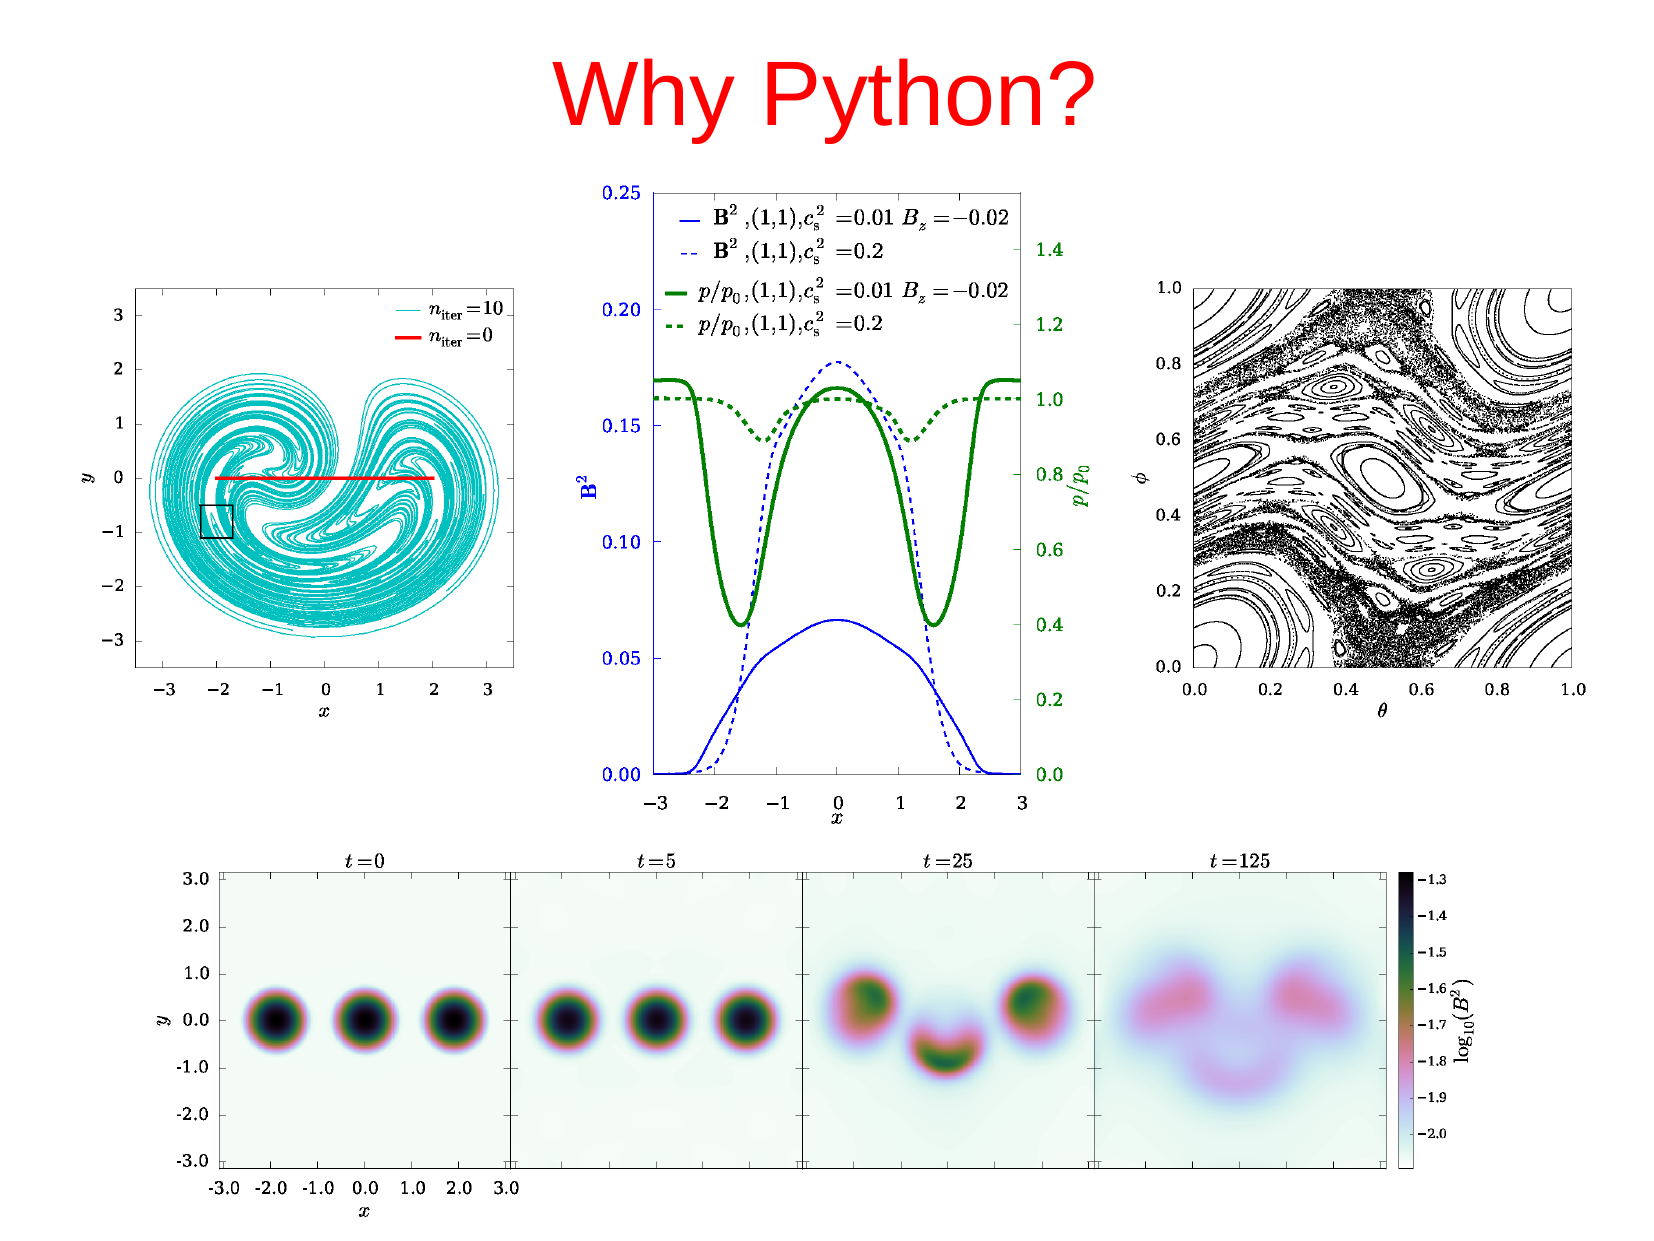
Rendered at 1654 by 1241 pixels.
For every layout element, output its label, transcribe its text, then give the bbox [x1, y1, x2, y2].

picture [1122, 265, 1595, 739]
picture [64, 265, 537, 739]
text_box Why Python? [37, 37, 1613, 151]
picture [141, 846, 1530, 1217]
picture [574, 173, 1099, 827]
